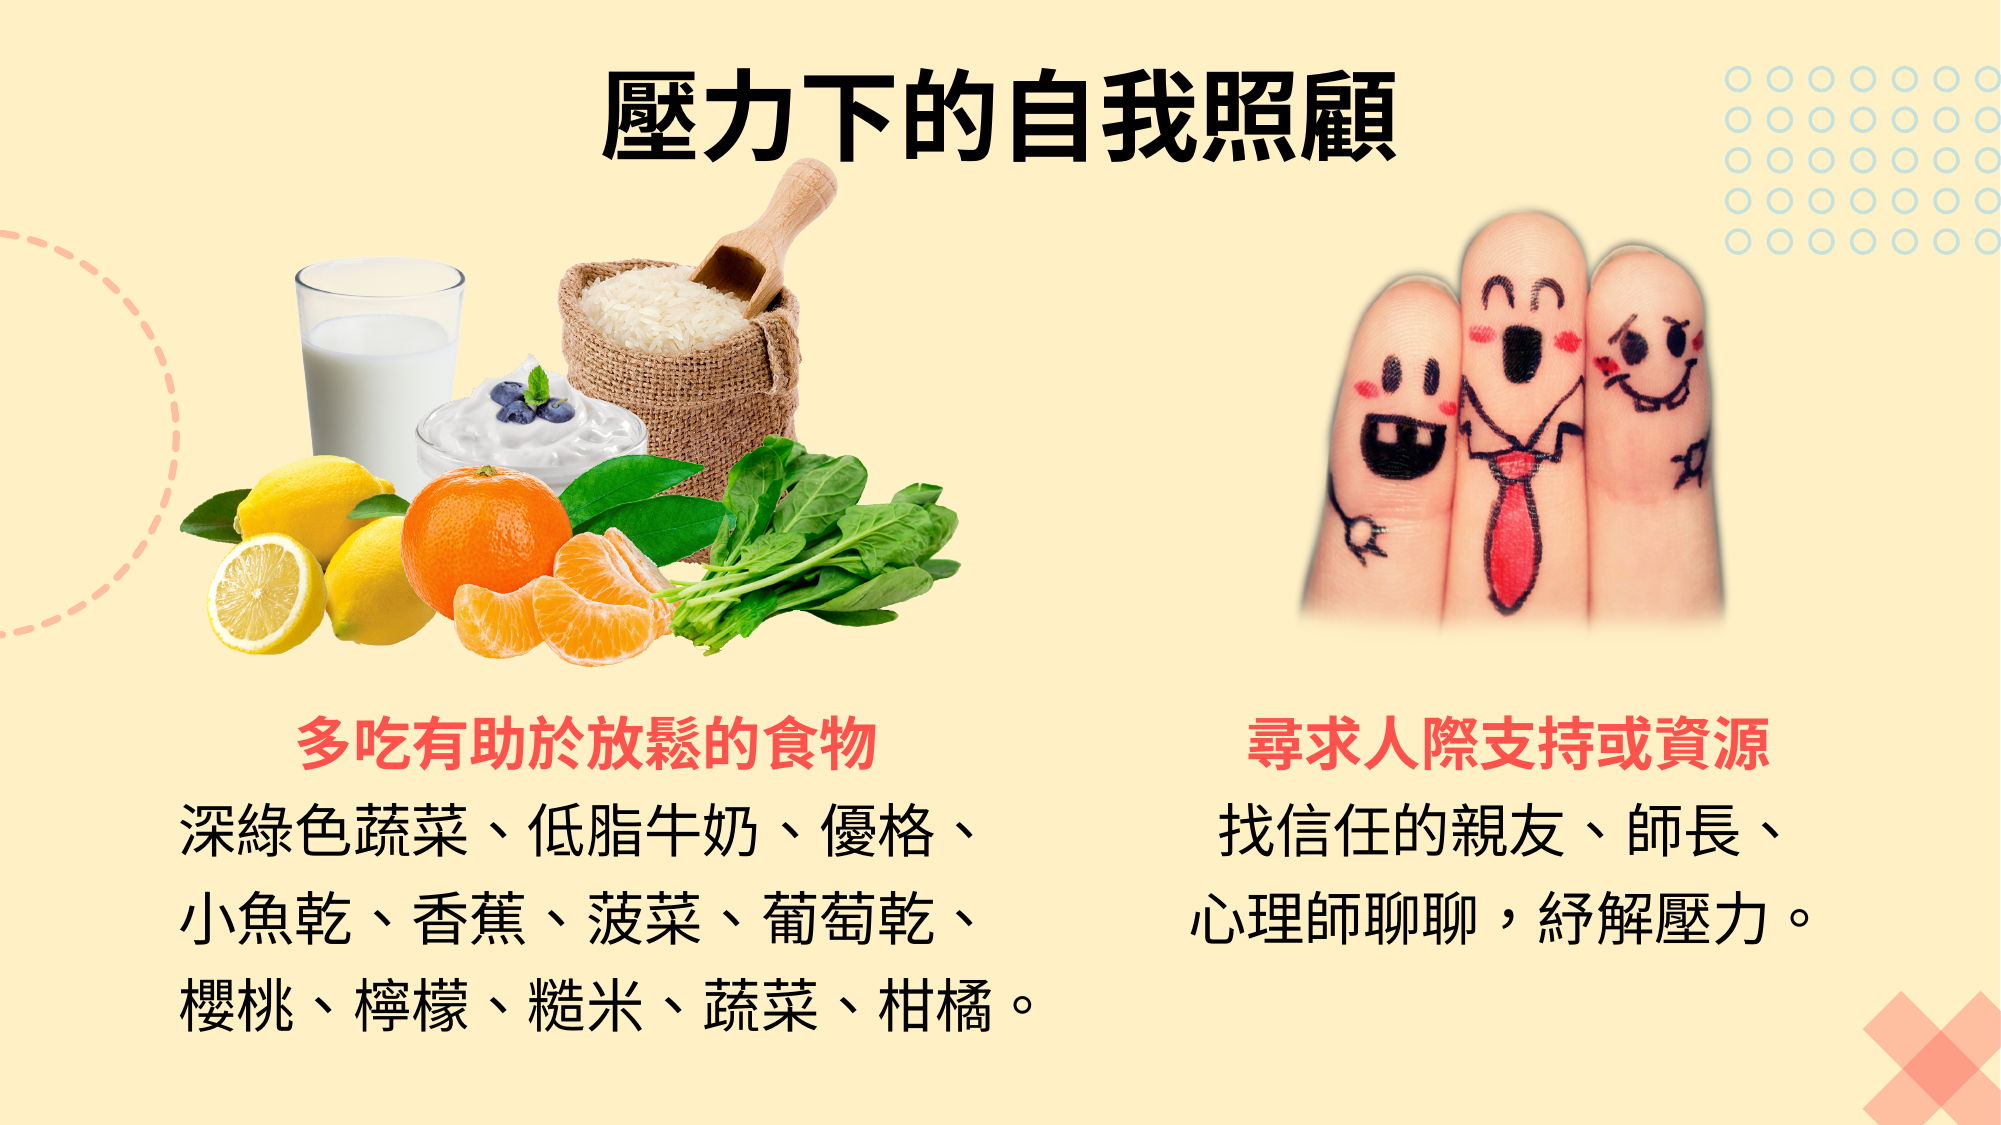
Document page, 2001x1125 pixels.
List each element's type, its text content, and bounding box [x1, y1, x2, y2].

picture [179, 181, 1000, 770]
picture [1281, 200, 1737, 648]
text_box 尋求人際支持或資源 找信任的親友、師長、 心理師聊聊，紓解壓力。 [1110, 682, 1908, 963]
title 壓力下的自我照顧 [137, 39, 1863, 181]
text_box 多吃有助於放鬆的食物 深綠色蔬菜、低脂牛奶、優格、小魚乾、香蕉、菠菜、葡萄乾、櫻桃、檸檬、糙米、蔬菜、柑橘。 [137, 682, 1036, 1051]
